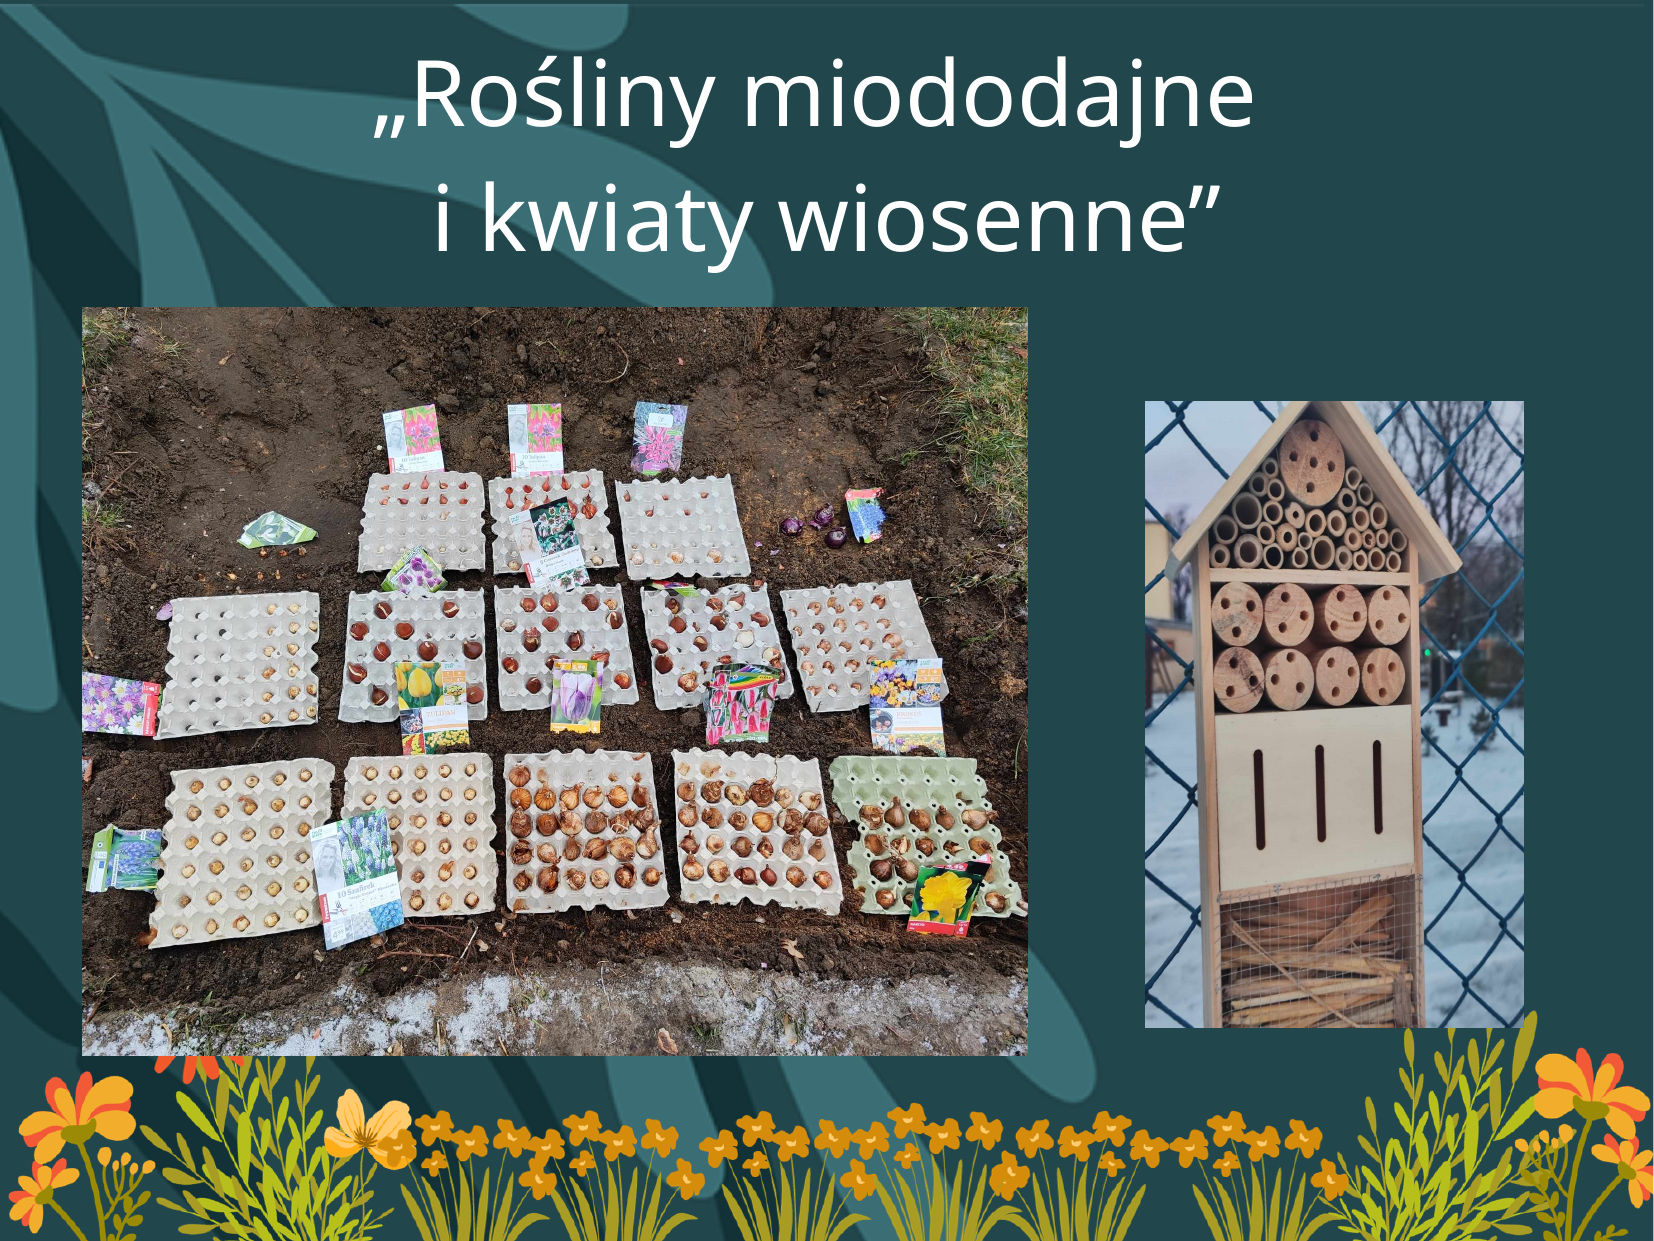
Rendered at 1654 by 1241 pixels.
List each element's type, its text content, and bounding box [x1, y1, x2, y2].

title „Rośliny miododajne i kwiaty wiosenne” [82, 24, 1571, 282]
picture [0, 0, 1654, 1241]
